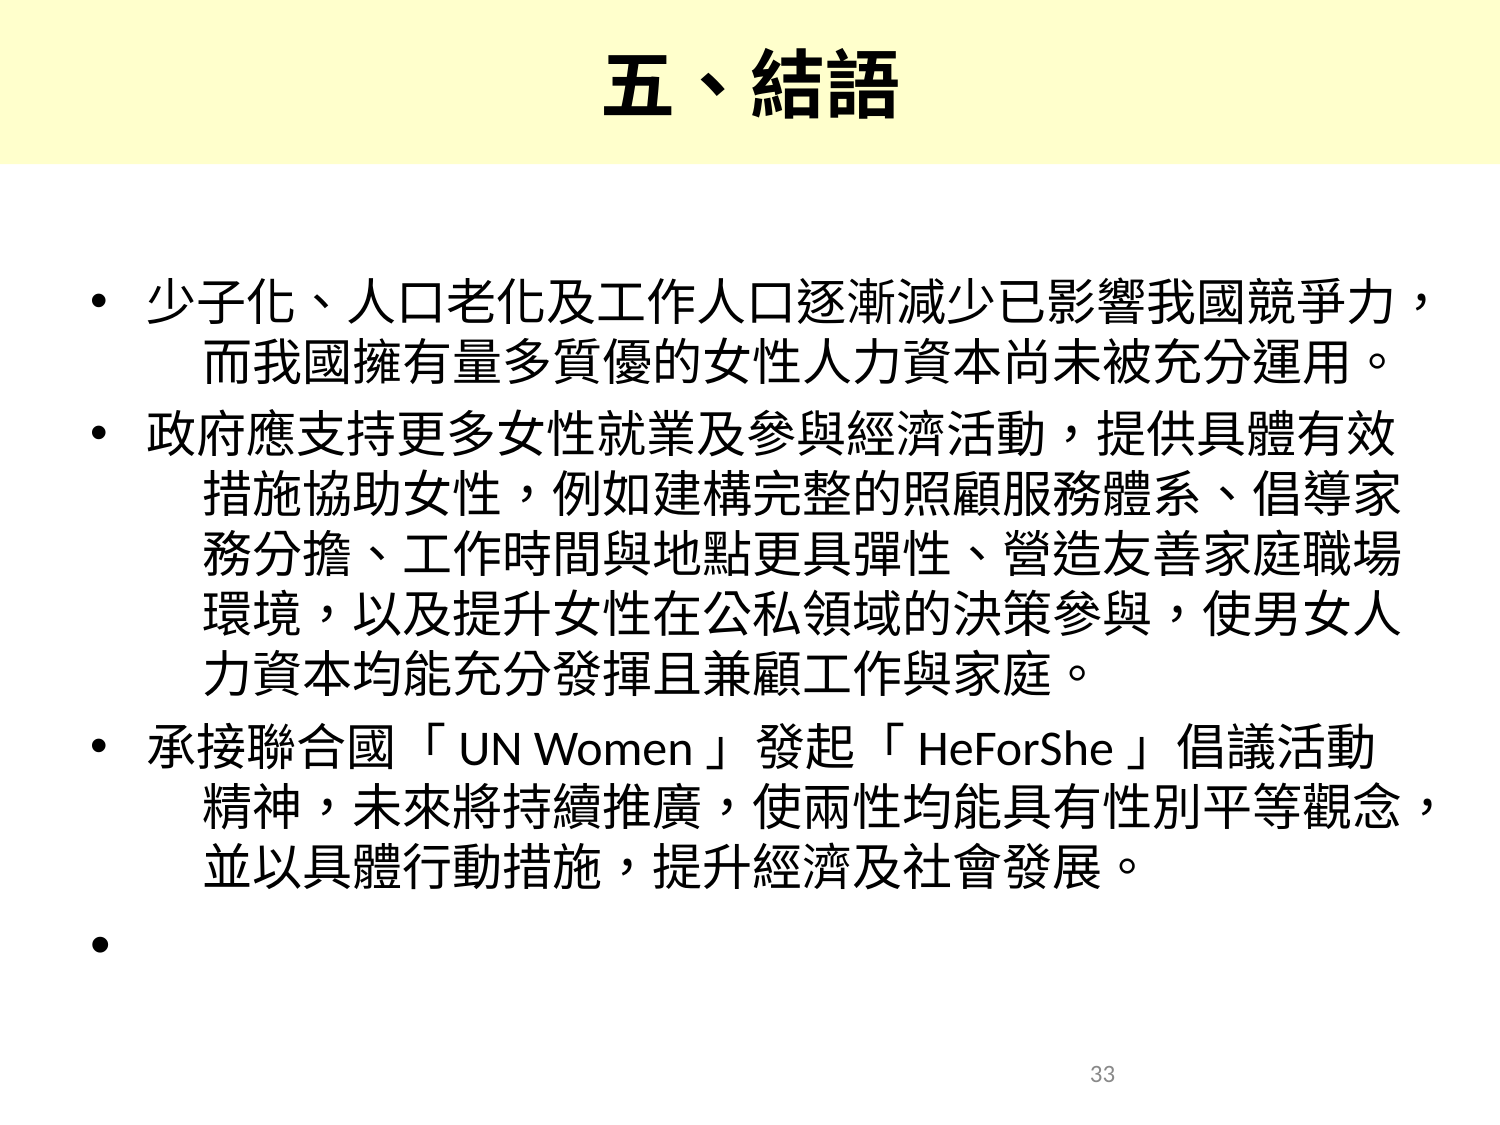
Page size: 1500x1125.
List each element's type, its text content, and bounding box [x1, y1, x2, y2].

title 五、結語 [0, 0, 1500, 165]
text_box [1074, 1042, 1426, 1103]
list 少子化、人口老化及工作人口逐漸減少已影響我國競爭力，而我國擁有量多質優的女性人力資本尚未被充分運用。 政府應支持更多女性就業及參與經濟活動，提供具體有效措施協助女性，例如建構完整的照顧服務體系、倡導家務分擔、工作時間與地點更具彈性、營造友善家庭職場環境，以及提升女性在公私領域的決策參與，使男女人力資本均能充分發揮且兼顧工作與家庭。 承接聯合國「UN Women」發起「HeForShe」倡議活動精神，未來將持續推廣，使兩性均能具有性別平等觀念，並以具體行動措施，提升經濟及社會發展。 [75, 262, 1426, 1005]
